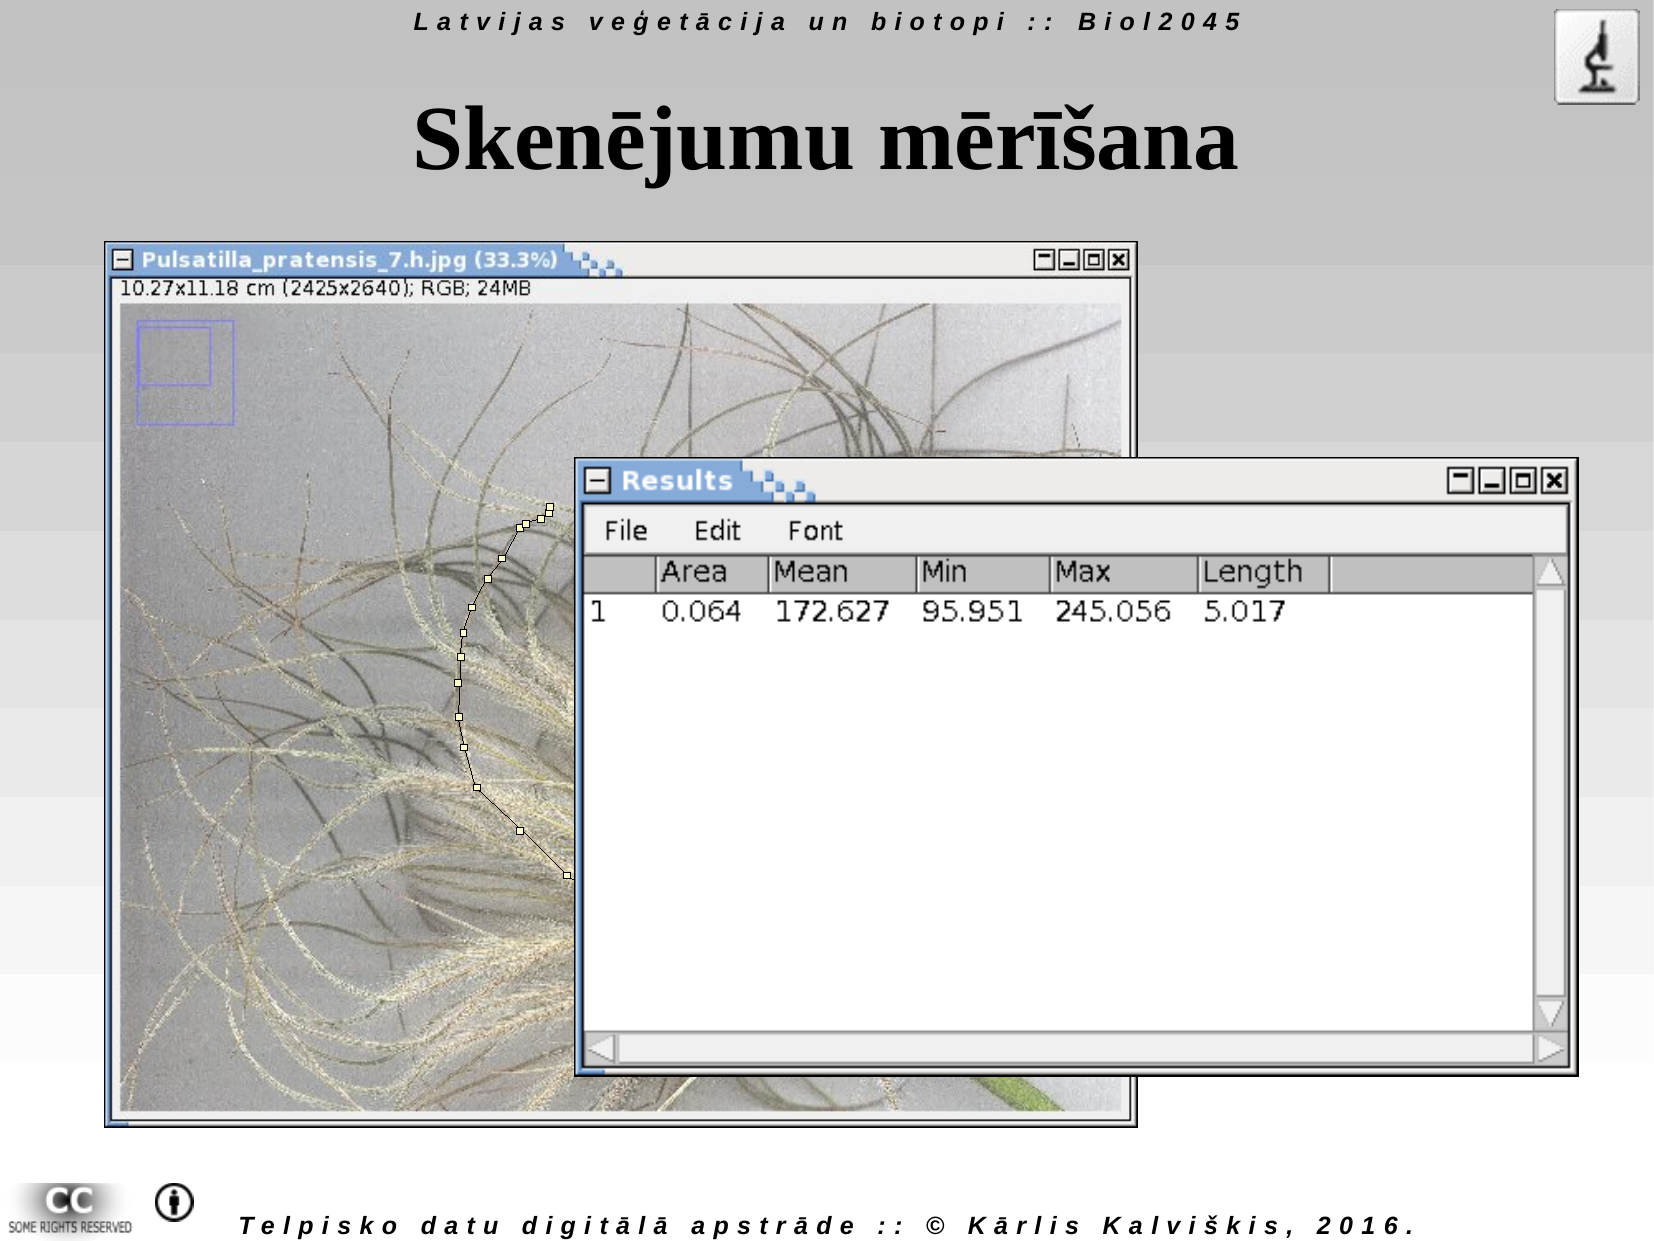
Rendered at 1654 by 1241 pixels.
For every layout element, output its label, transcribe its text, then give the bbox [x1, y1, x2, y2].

text_box [455, 713, 463, 721]
text_box [516, 520, 530, 532]
text_box [460, 629, 467, 637]
text_box [468, 604, 476, 611]
text_box [473, 784, 481, 791]
text_box [516, 827, 524, 835]
text_box [460, 744, 468, 751]
text_box [537, 503, 554, 523]
text_box [563, 872, 571, 879]
text_box [457, 653, 465, 661]
picture [0, 0, 1654, 1241]
text_box [484, 575, 492, 583]
text_box [454, 679, 462, 687]
text_box [498, 555, 506, 562]
title Skenējumu mērīšana [29, 43, 1625, 234]
